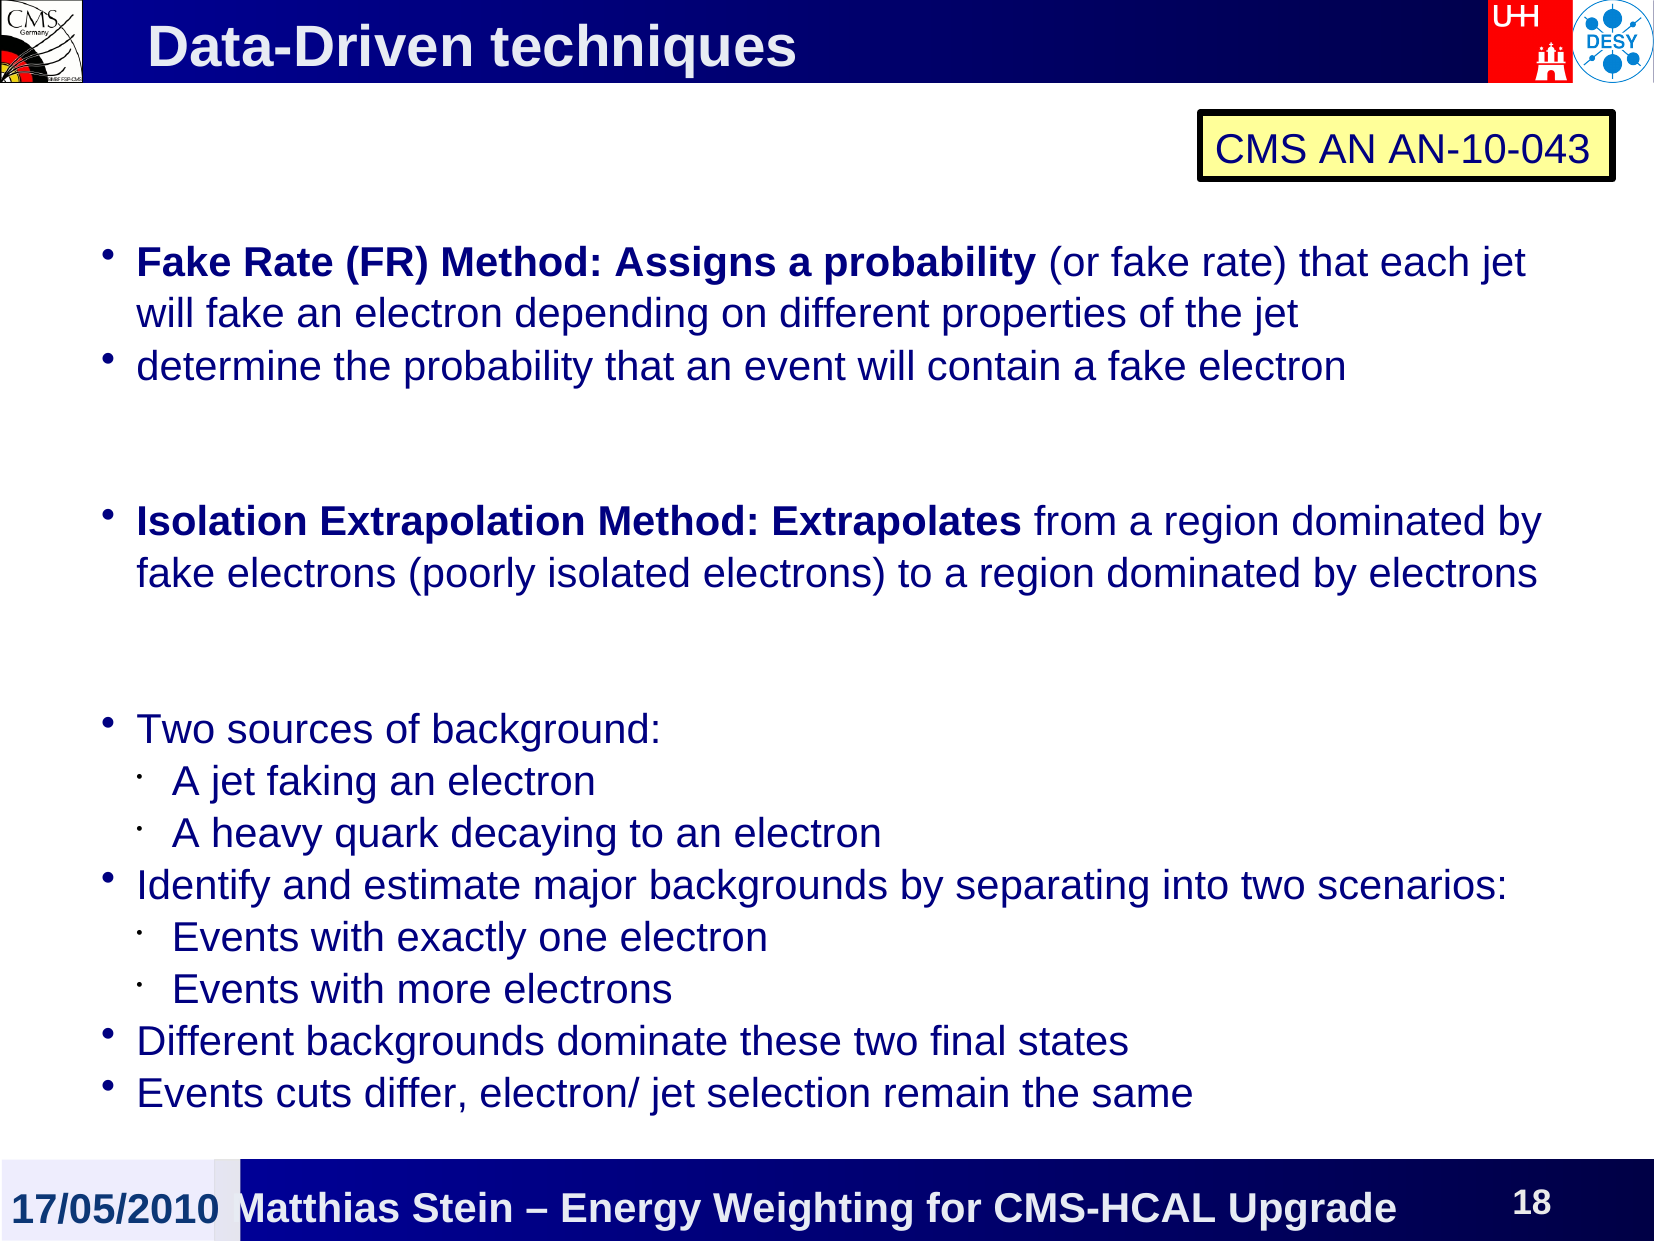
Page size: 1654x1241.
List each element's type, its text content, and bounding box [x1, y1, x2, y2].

picture [1488, 0, 1654, 83]
text_box Fake Rate (FR) Method: Assigns a probability (or fake rate) that each jet will fake an electron depending on different properties of the jet determine the probability that an event will contain a fake electron Isolation Extrapolation Method: Extrapolates from a region dominated by fake electrons (poorly isolated electrons) to a region dominated by electrons Two sources of background: A jet faking an electron A heavy quark decaying to an electron Identify and estimate major backgrounds by separating into two scenarios: Events with exactly one electron Events with more electrons Different backgrounds dominate these two final states Events cuts differ, electron/ jet selection remain the same [86, 225, 1576, 1124]
picture [0, 0, 83, 83]
title Data-Driven techniques [147, 4, 1477, 78]
text_box CMS AN AN-10-043 [1200, 112, 1613, 180]
